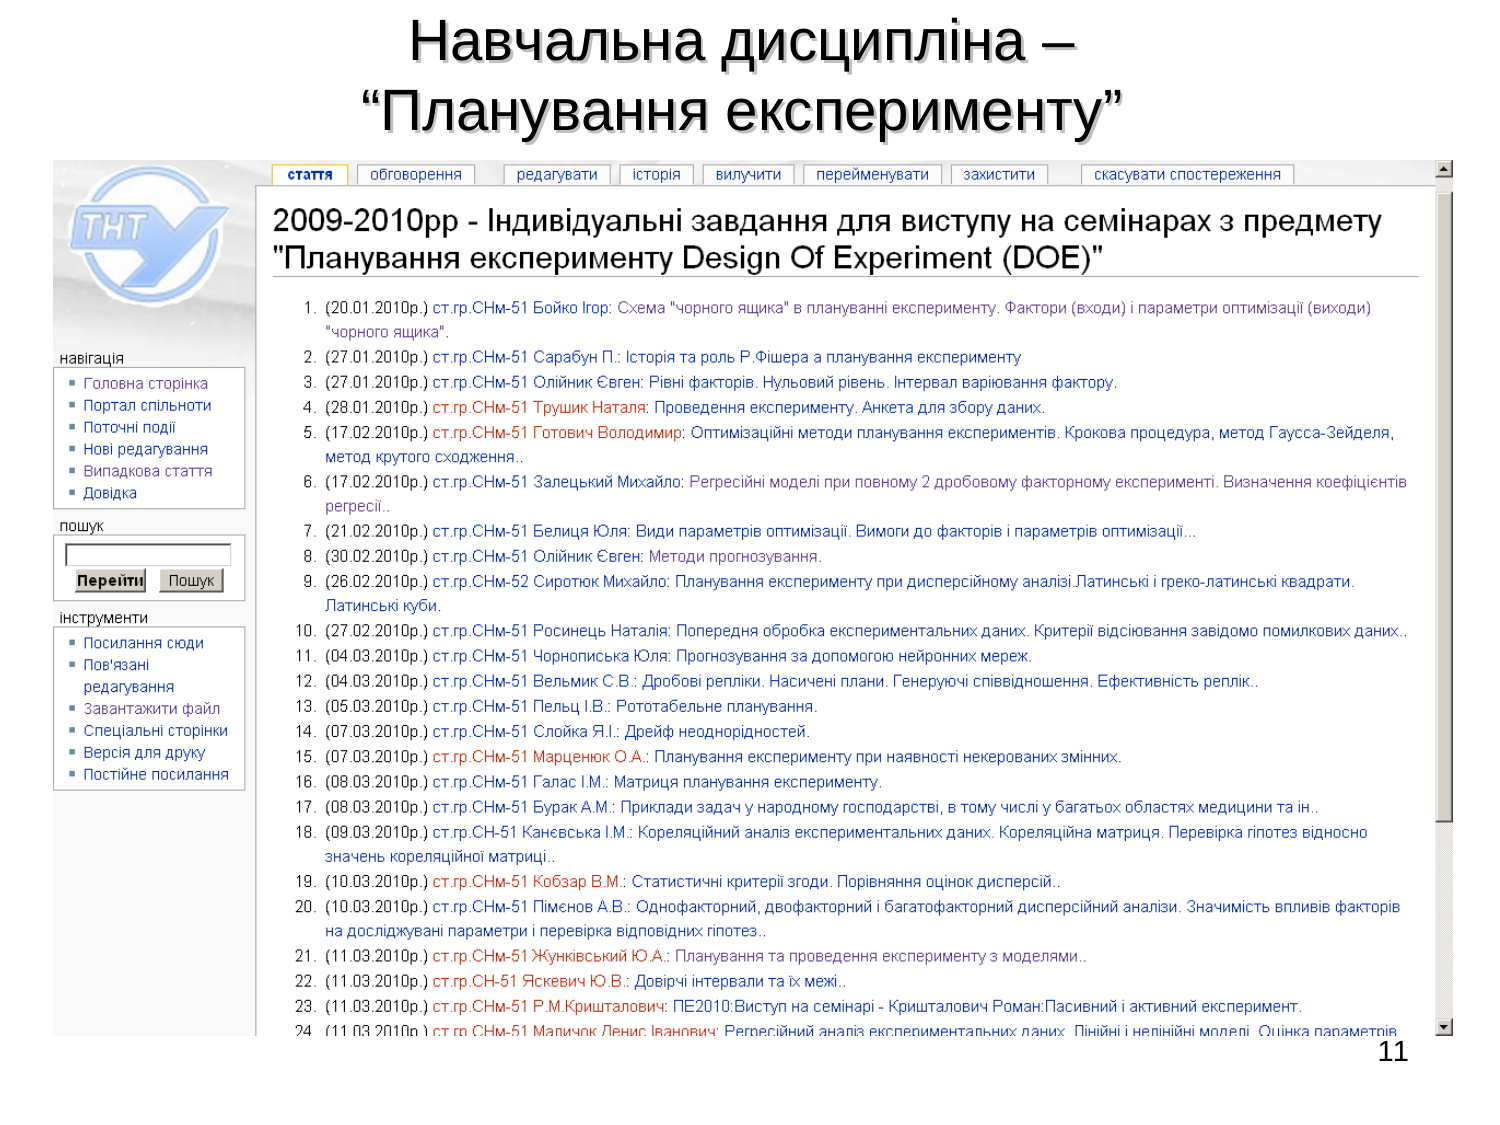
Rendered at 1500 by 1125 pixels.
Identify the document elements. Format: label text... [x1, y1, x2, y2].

picture [53, 160, 1453, 1036]
title Навчальна дисципліна – “Планування експерименту” [0, 0, 1500, 150]
